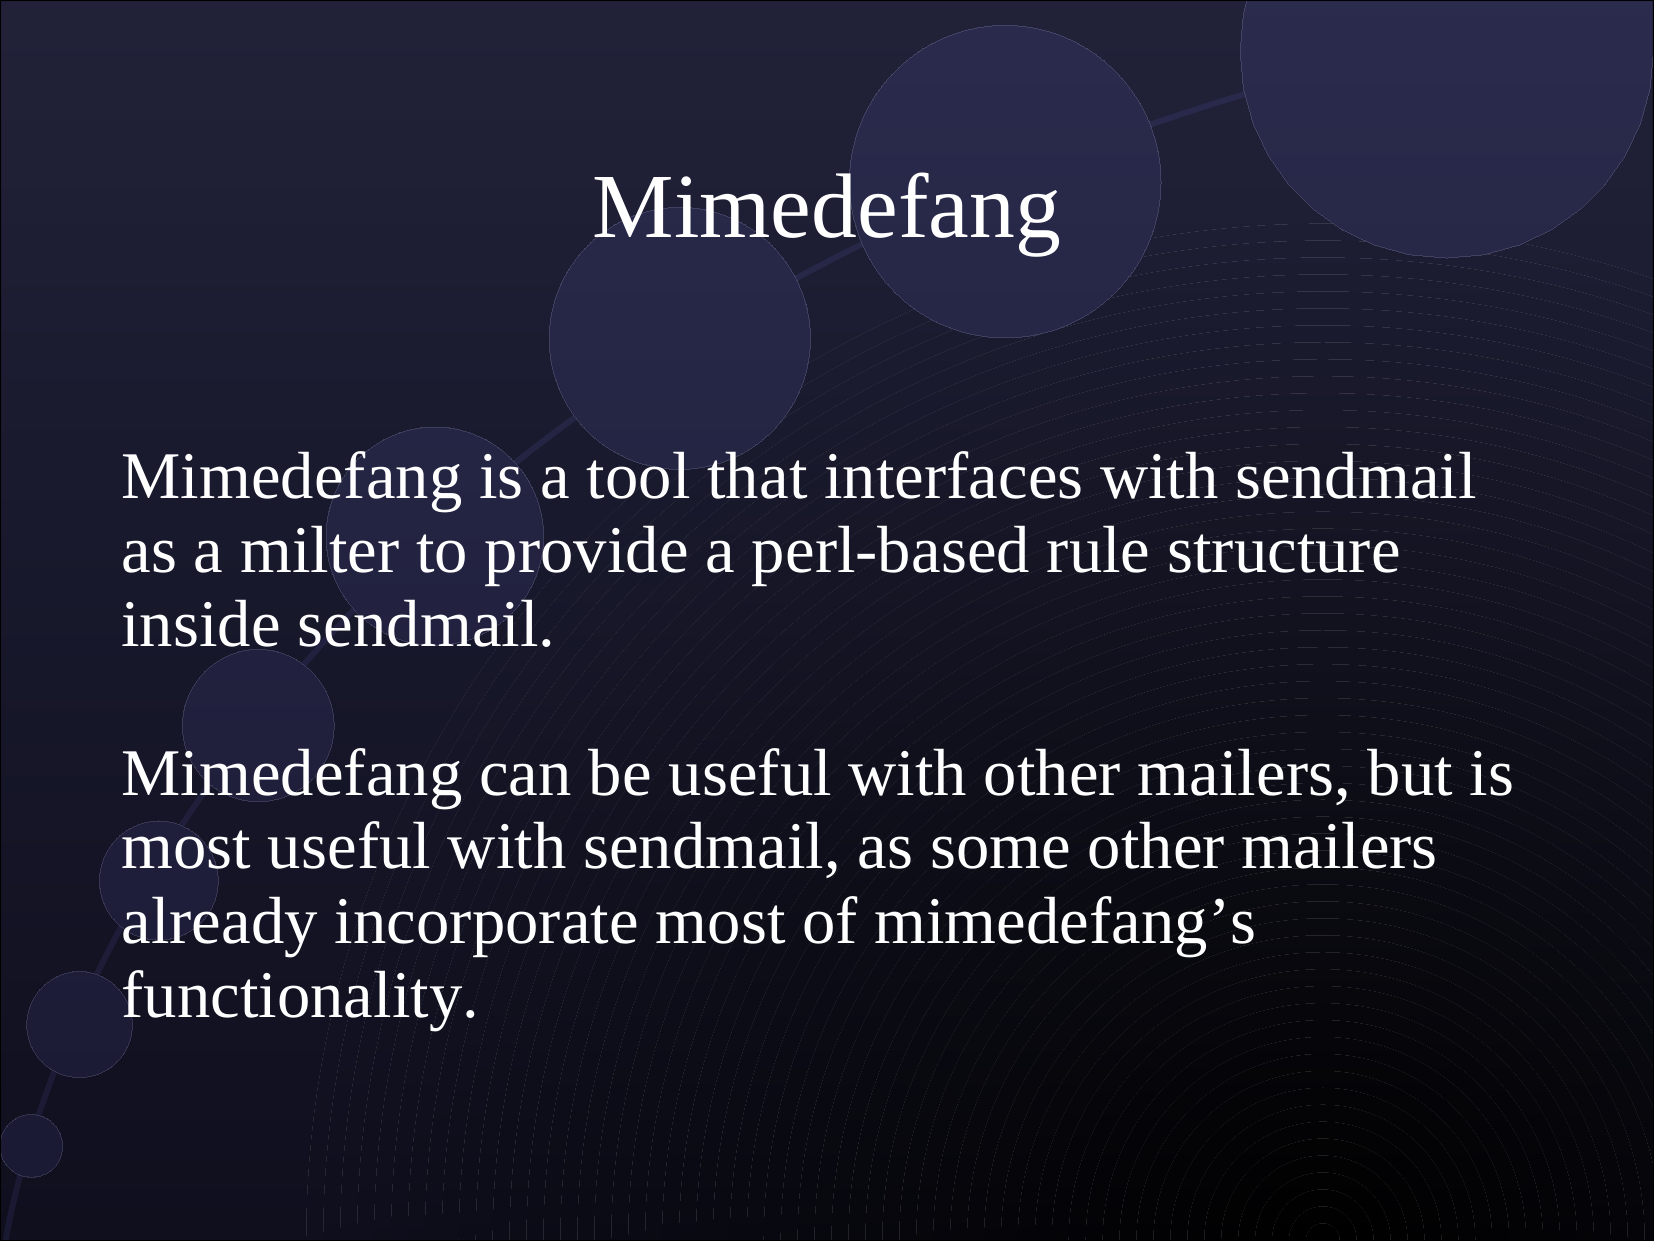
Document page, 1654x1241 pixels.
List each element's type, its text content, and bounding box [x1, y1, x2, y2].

subtitle Mimedefang is a tool that interfaces with sendmail as a milter to provide a perl-based rule structure inside sendmail. Mimedefang can be useful with other mailers, but is most useful with sendmail, as some other mailers already incorporate most of mimedefang’s functionality. [121, 344, 1534, 1127]
title Mimedefang [121, 102, 1534, 311]
